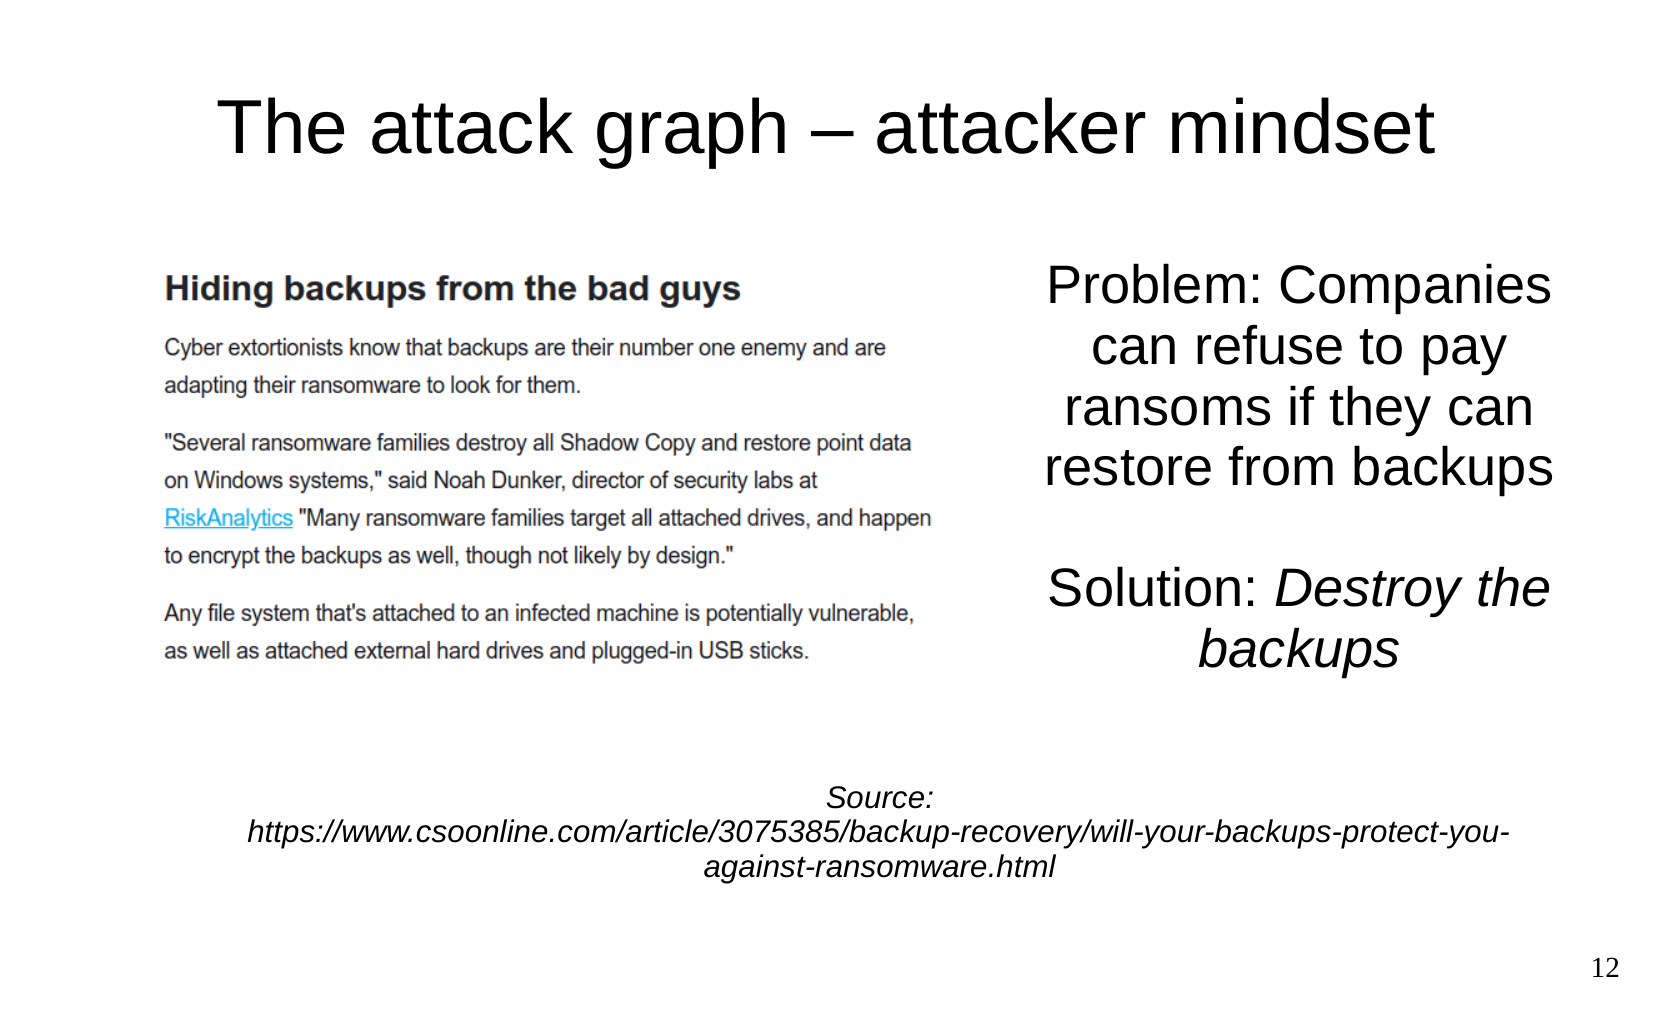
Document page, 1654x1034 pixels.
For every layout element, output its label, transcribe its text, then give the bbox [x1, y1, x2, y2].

text_box Problem: Companies can refuse to pay ransoms if they can restore from backups Solution: Destroy the backups [1009, 255, 1591, 705]
picture [135, 239, 950, 691]
subtitle Source: https://www.csoonline.com/article/3075385/backup-recovery/will-your-backups-protect-you-against-ransomware.html [199, 780, 1561, 919]
text_box <number> [1560, 951, 1621, 1023]
title The attack graph – attacker mindset [82, 41, 1571, 214]
